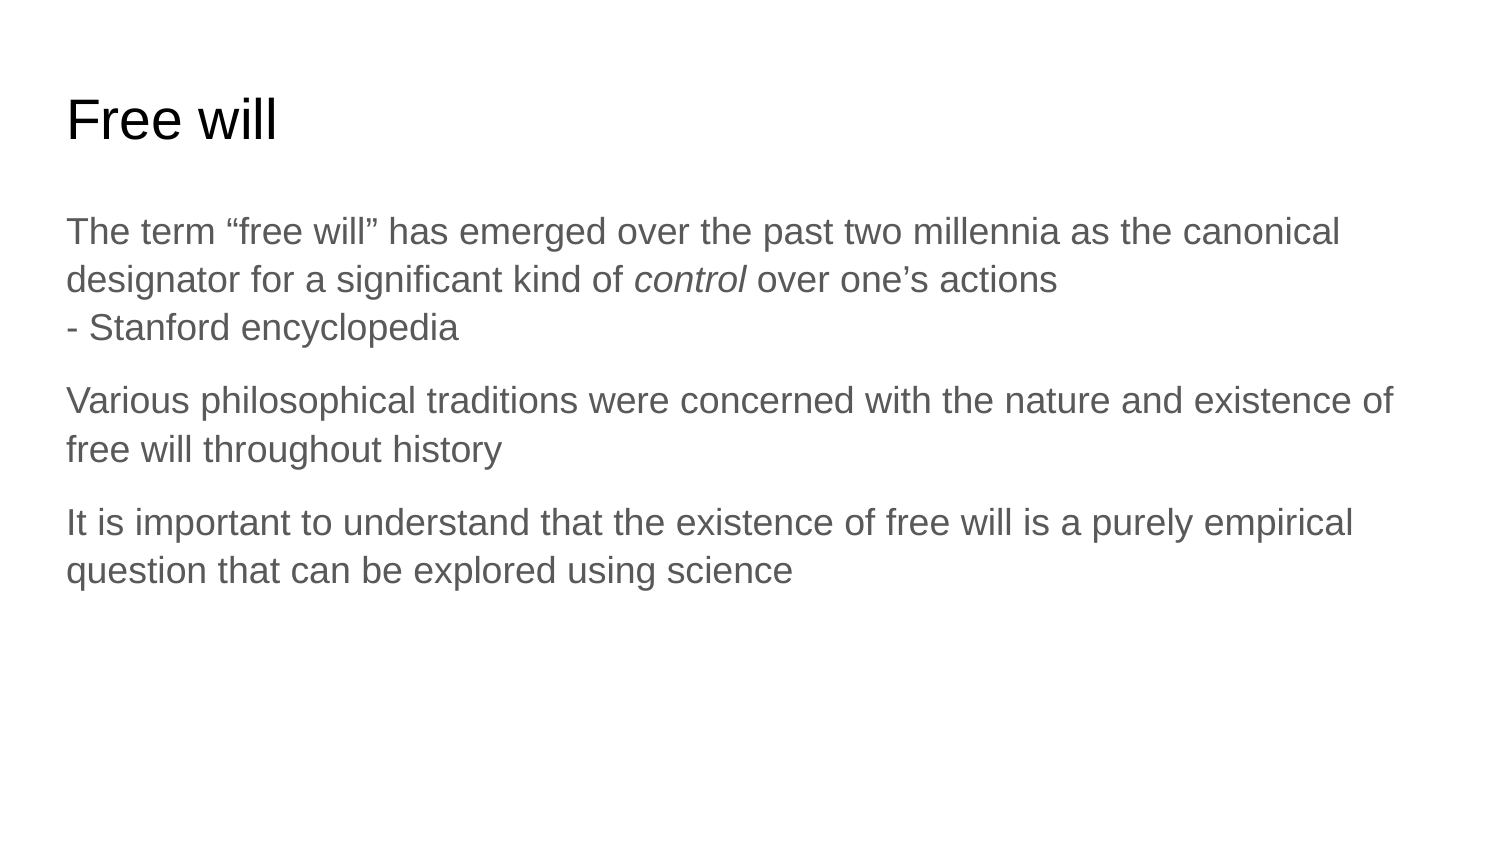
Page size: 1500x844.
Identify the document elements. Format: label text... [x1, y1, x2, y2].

list The term “free will” has emerged over the past two millennia as the canonical designator for a significant kind of control over one’s actions - Stanford encyclopedia Various philosophical traditions were concerned with the nature and existence of free will throughout history It is important to understand that the existence of free will is a purely empirical question that can be explored using science [51, 189, 1449, 750]
title Free will [51, 72, 1449, 167]
